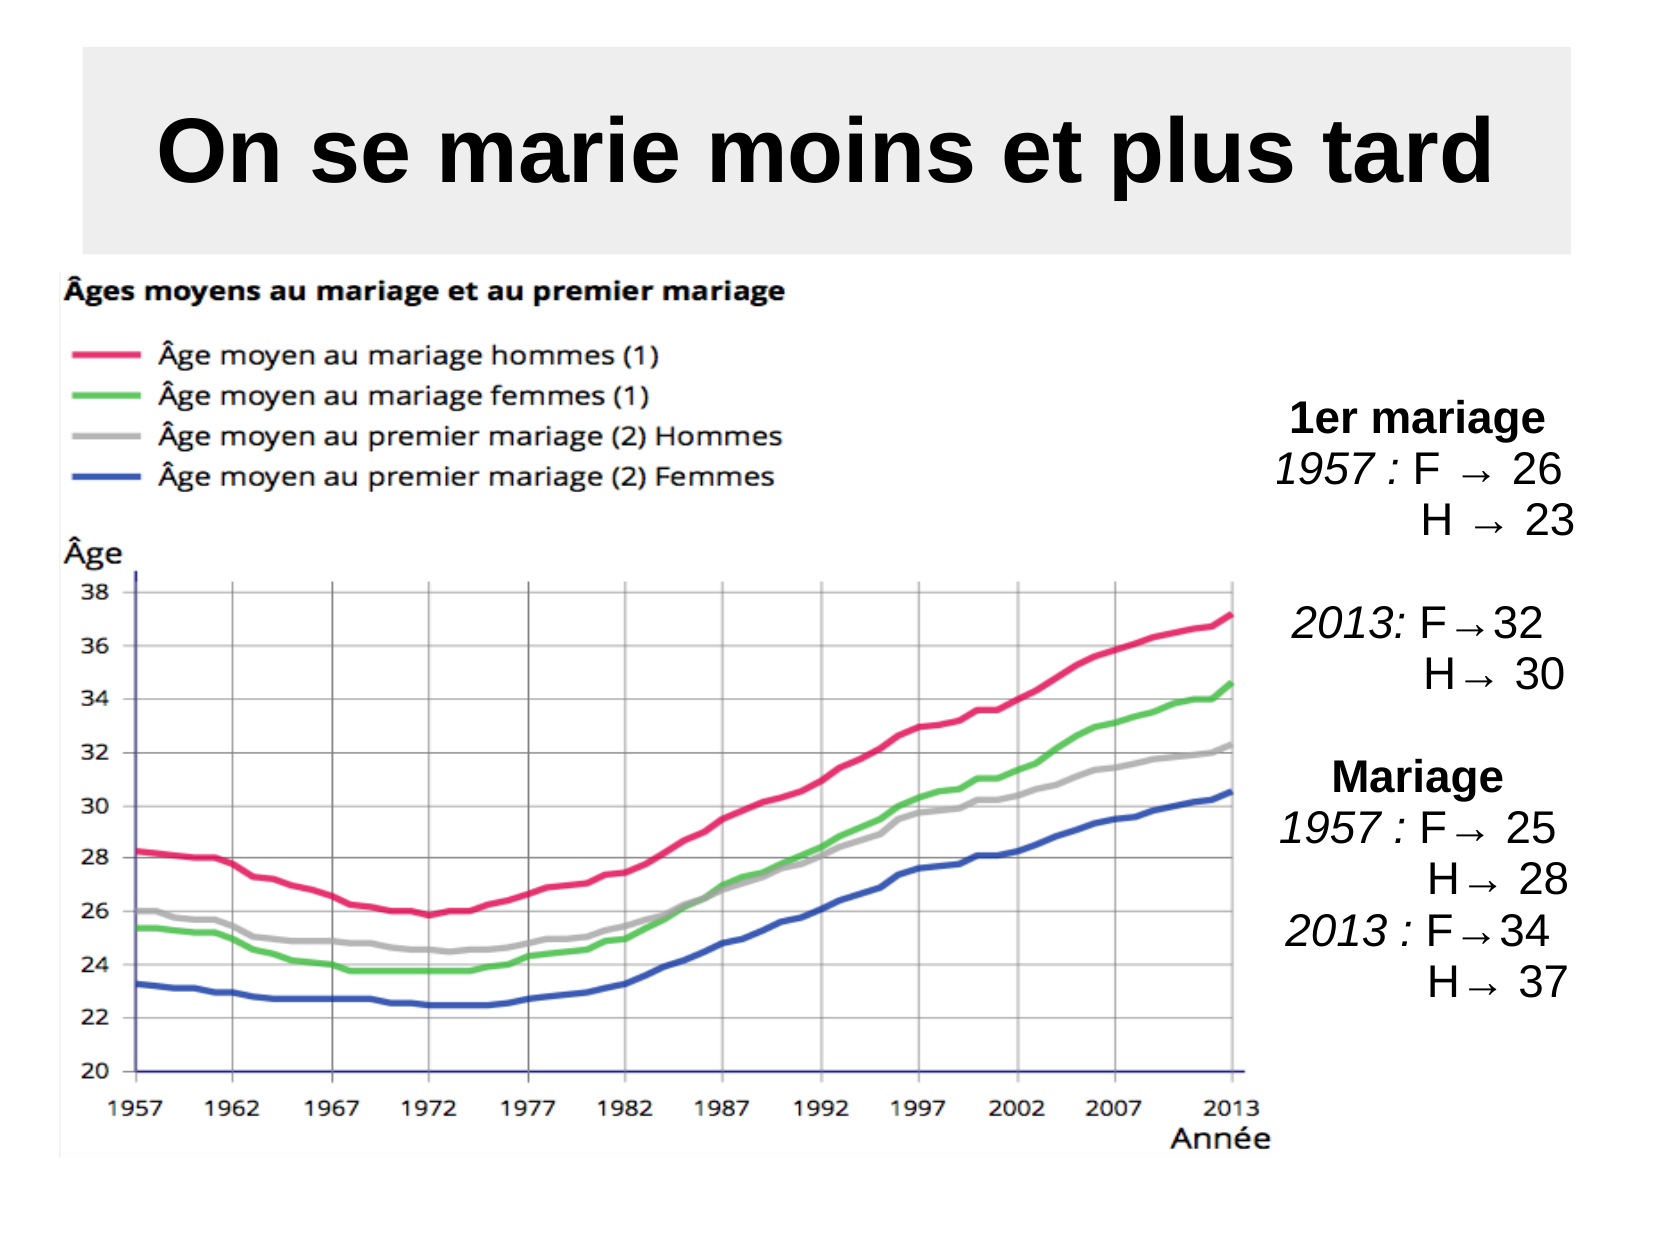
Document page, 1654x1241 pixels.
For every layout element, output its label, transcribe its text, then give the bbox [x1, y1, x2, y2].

subtitle 1er mariage 1957 : F → 26 H → 23 2013: F→32 H→ 30 Mariage 1957 : F→ 25 H→ 28 2013 : F→34 H→ 37 [1277, 290, 1619, 1109]
title On se marie moins et plus tard [82, 47, 1571, 255]
picture [59, 272, 1277, 1158]
